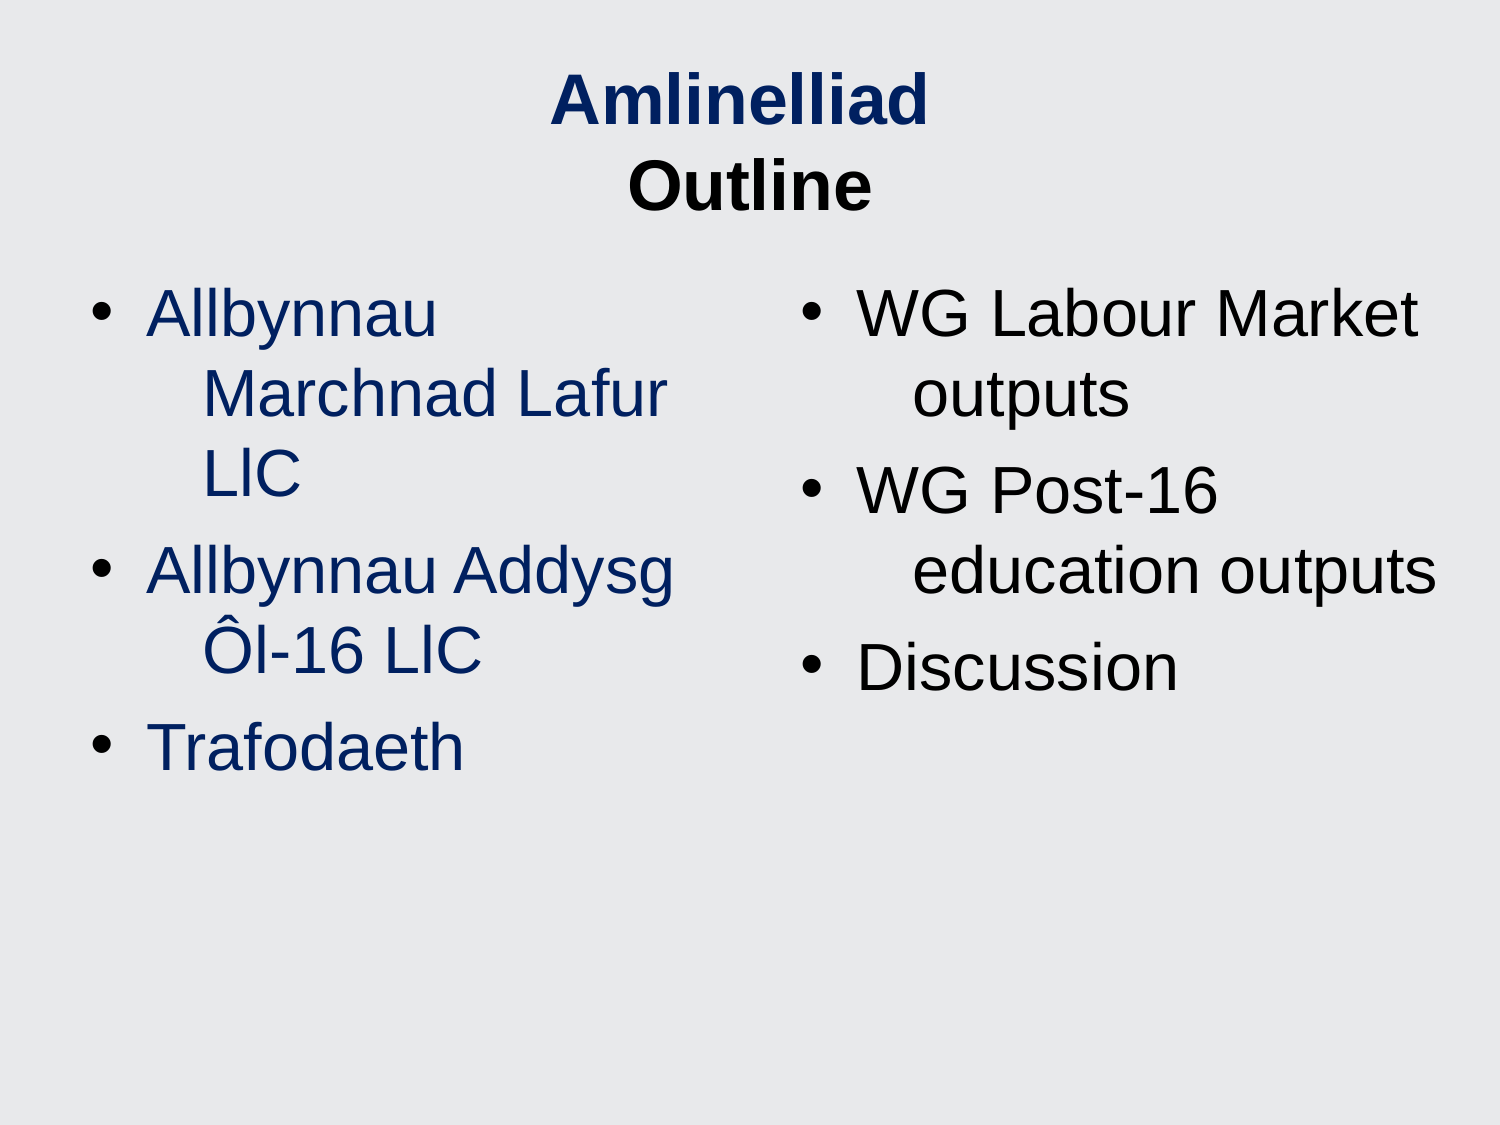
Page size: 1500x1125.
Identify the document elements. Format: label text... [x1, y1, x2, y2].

title Amlinelliad Outline [75, 45, 1426, 233]
text_box Allbynnau Marchnad Lafur LlC Allbynnau Addysg Ôl-16 LlC Trafodaeth [75, 262, 751, 1005]
text_box WG Labour Market outputs WG Post-16 education outputs Discussion [785, 262, 1461, 1005]
